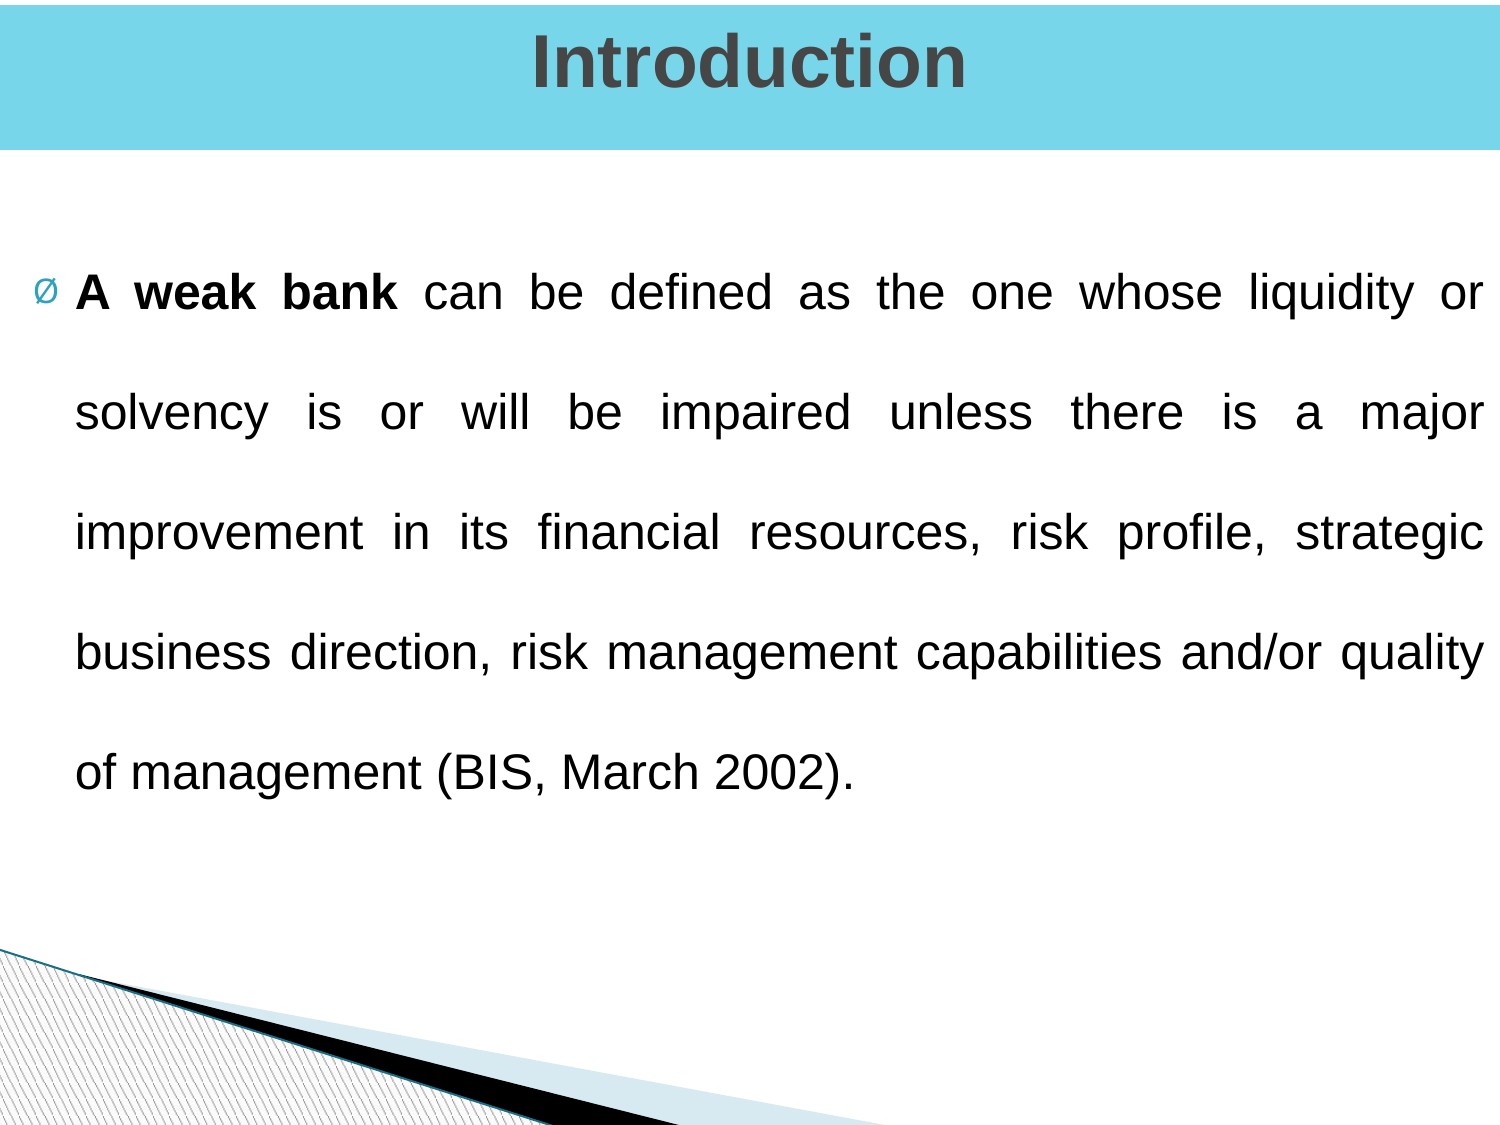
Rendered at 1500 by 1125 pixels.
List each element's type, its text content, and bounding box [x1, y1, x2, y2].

title Introduction [0, 5, 1500, 150]
list A weak bank can be defined as the one whose liquidity or solvency is or will be impaired unless there is a major improvement in its financial resources, risk profile, strategic business direction, risk management capabilities and/or quality of management (BIS, March 2002). [0, 192, 1500, 986]
picture [0, 986, 543, 1125]
